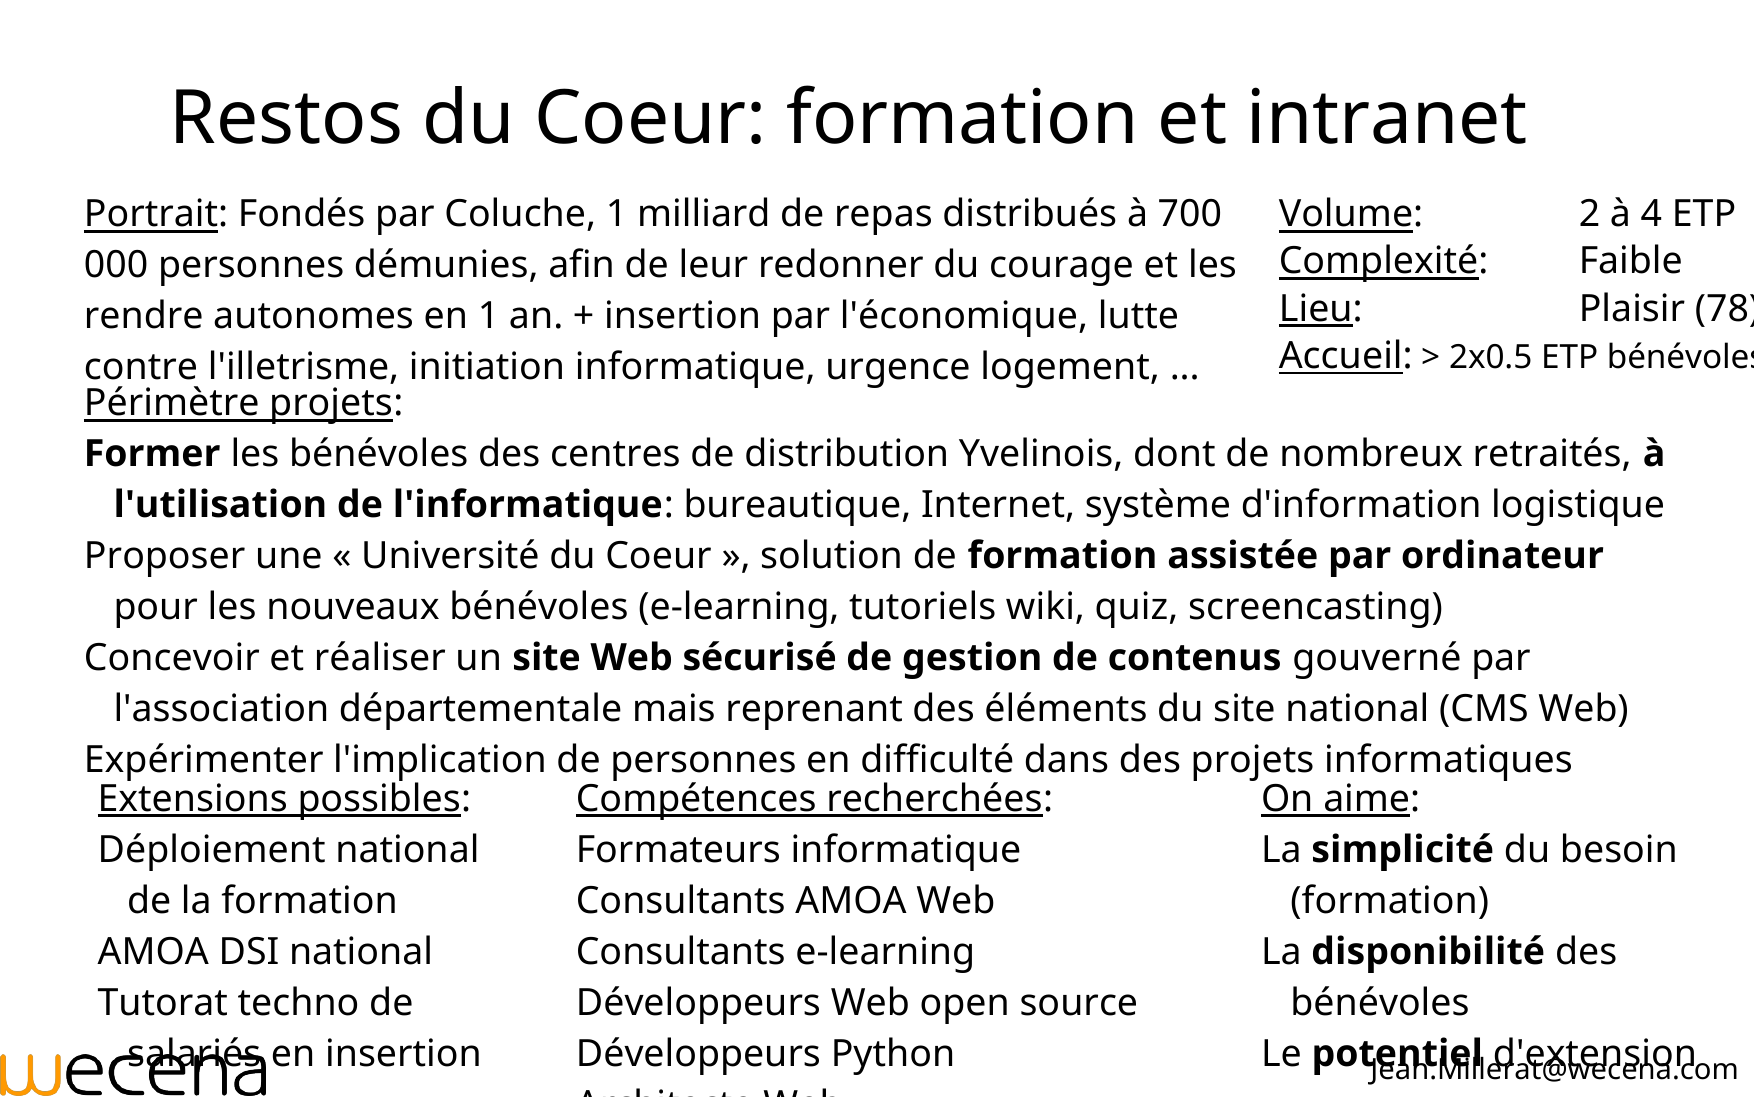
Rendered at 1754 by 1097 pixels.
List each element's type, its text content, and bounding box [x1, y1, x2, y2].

text_box Périmètre projets: Former les bénévoles des centres de distribution Yvelinois, dont de nombreux retraités, à l'utilisation de l'informatique: bureautique, Internet, système d'information logistique Proposer une « Université du Coeur », solution de formation assistée par ordinateur pour les nouveaux bénévoles (e-learning, tutoriels wiki, quiz, screencasting) Concevoir et réaliser un site Web sécurisé de gestion de contenus gouverné par l'association départementale mais reprenant des éléments du site national (CMS Web) Expérimenter l'implication de personnes en difficulté dans des projets informatiques [69, 368, 1684, 743]
text_box Volume: 2 à 4 ETP [1263, 179, 1748, 239]
picture [180, 1056, 190, 1064]
title Restos du Coeur: formation et intranet [103, 51, 1595, 178]
picture [150, 1056, 160, 1064]
picture [0, 1054, 266, 1097]
text_box On aime: La simplicité du besoin (formation) La disponibilité des bénévoles Le potentiel d'extension [1246, 764, 1729, 1049]
text_box Complexité: Faible [1263, 239, 1687, 287]
text_box Accueil: > 2x0.5 ETP bénévoles [1270, 321, 1754, 381]
text_box Portrait: Fondés par Coluche, 1 milliard de repas distribués à 700 000 personnes démunies, afin de leur redonner du courage et les rendre autonomes en 1 an. + insertion par l'économique, lutte contre l'illetrisme, initiation informatique, urgence logement, ... [69, 179, 1270, 368]
text_box Extensions possibles: Déploiement national de la formation AMOA DSI national Tutorat techno de salariés en insertion [82, 764, 526, 1049]
text_box Compétences recherchées: Formateurs informatique Consultants AMOA Web Consultants e-learning Développeurs Web open source Développeurs Python Architecte Web [561, 764, 1175, 1094]
text_box Lieu: Plaisir (78) [1270, 273, 1754, 321]
